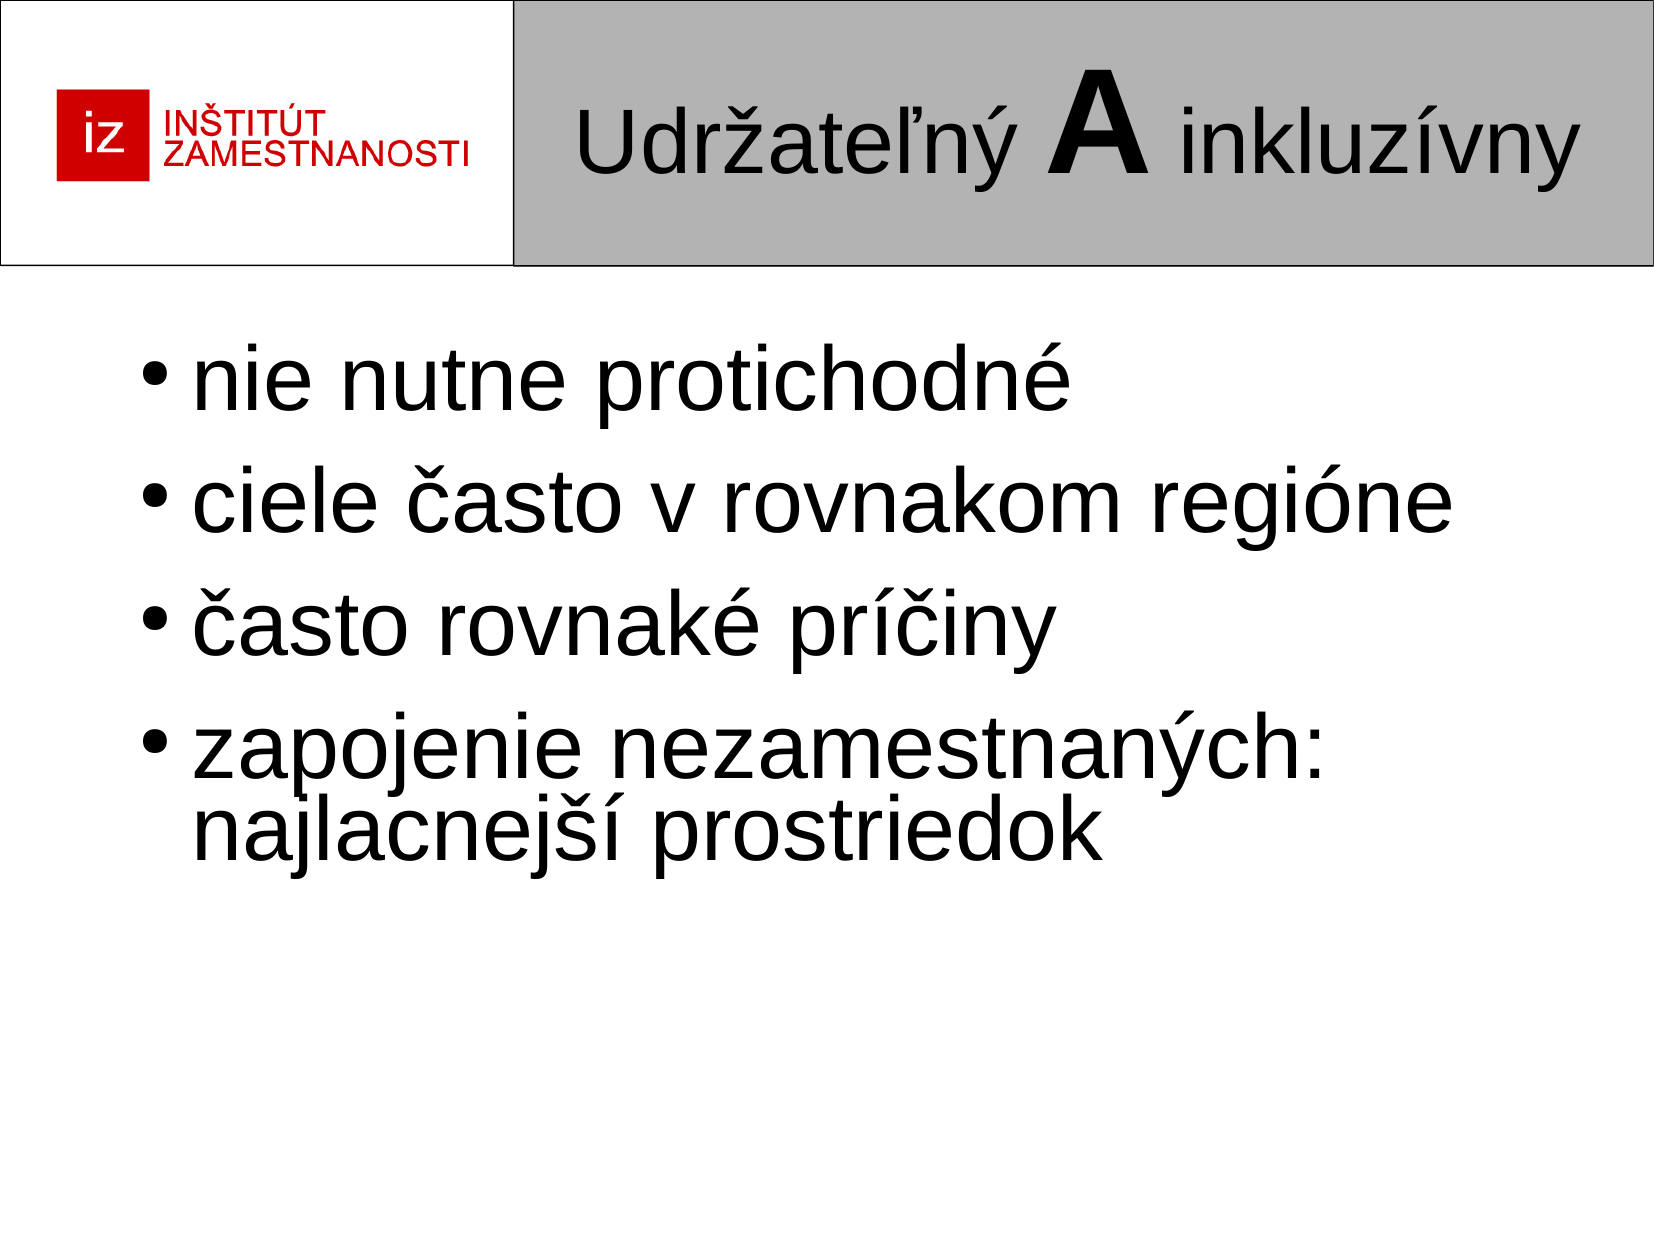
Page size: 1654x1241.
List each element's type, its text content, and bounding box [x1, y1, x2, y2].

picture [5, 8, 512, 257]
list nie nutne protichodné ciele často v rovnakom regióne často rovnaké príčiny zapojenie nezamestnaných: najlacnejší prostriedok [121, 344, 1533, 1126]
title Udržateľný A inkluzívny [501, 29, 1654, 237]
